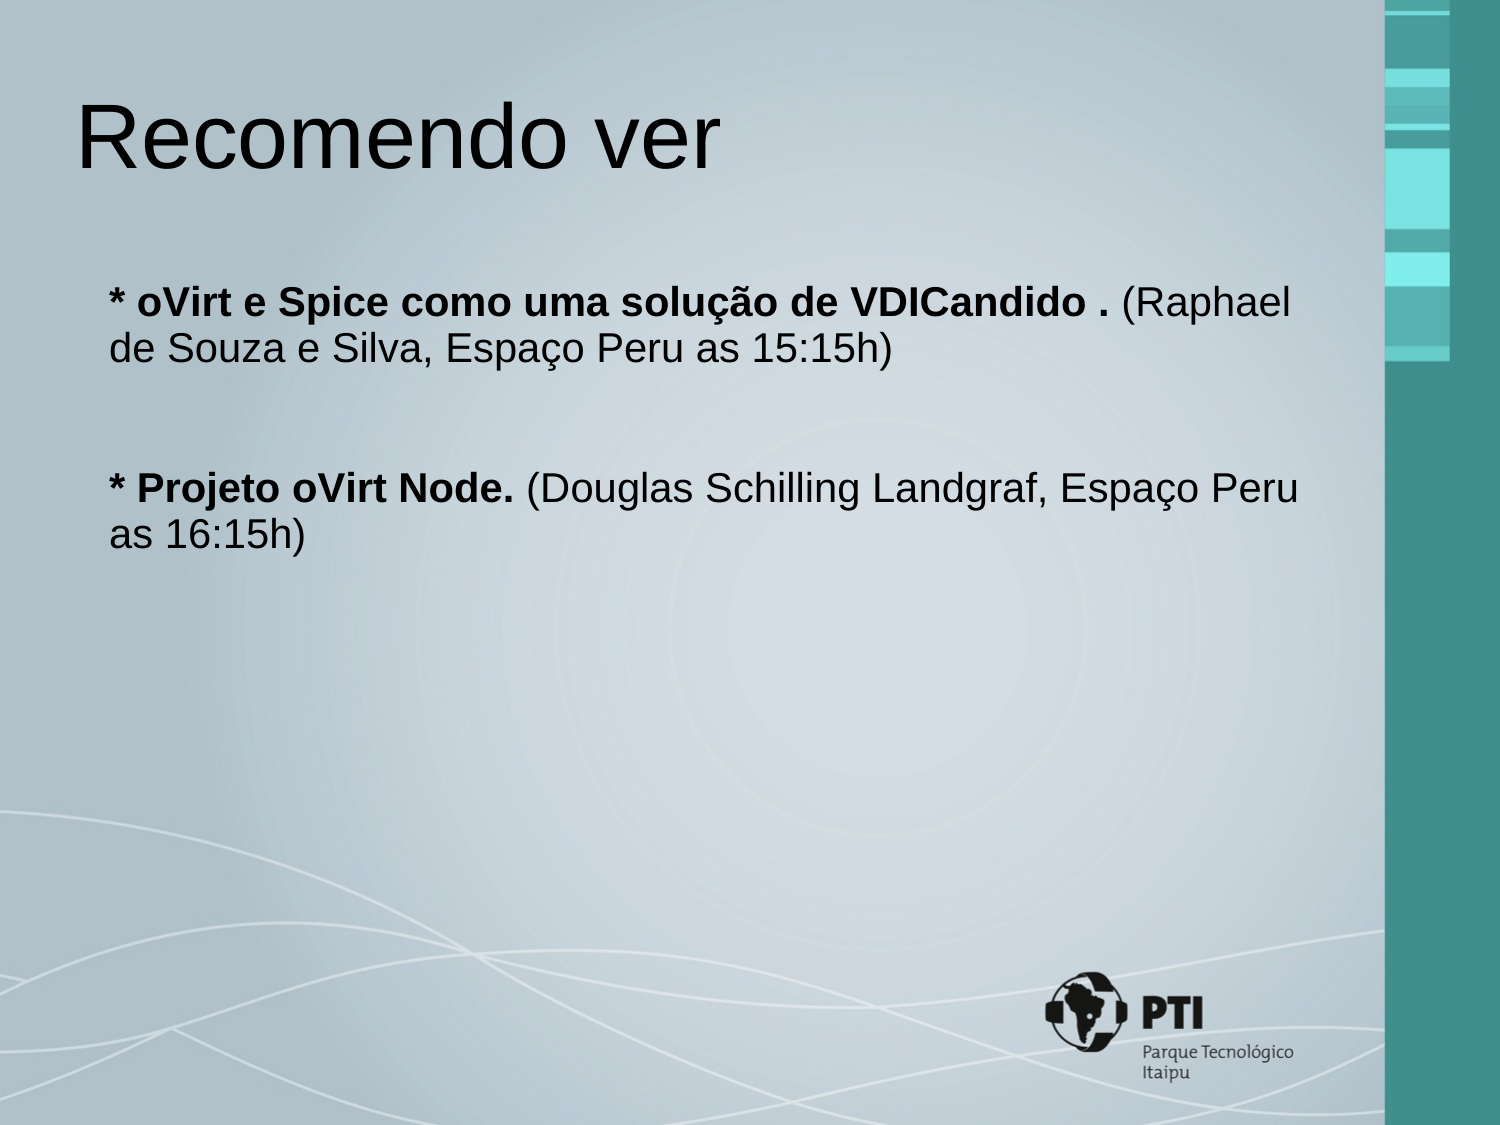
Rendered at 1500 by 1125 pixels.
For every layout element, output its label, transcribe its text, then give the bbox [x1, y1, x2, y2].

text_box * oVirt e Spice como uma solução de VDICandido . (Raphael de Souza e Silva, Espaço Peru as 15:15h) * Projeto oVirt Node. (Douglas Schilling Landgraf, Espaço Peru as 16:15h) [94, 271, 1359, 616]
title Recomendo ver [74, 44, 1425, 232]
picture [0, 0, 1500, 1125]
